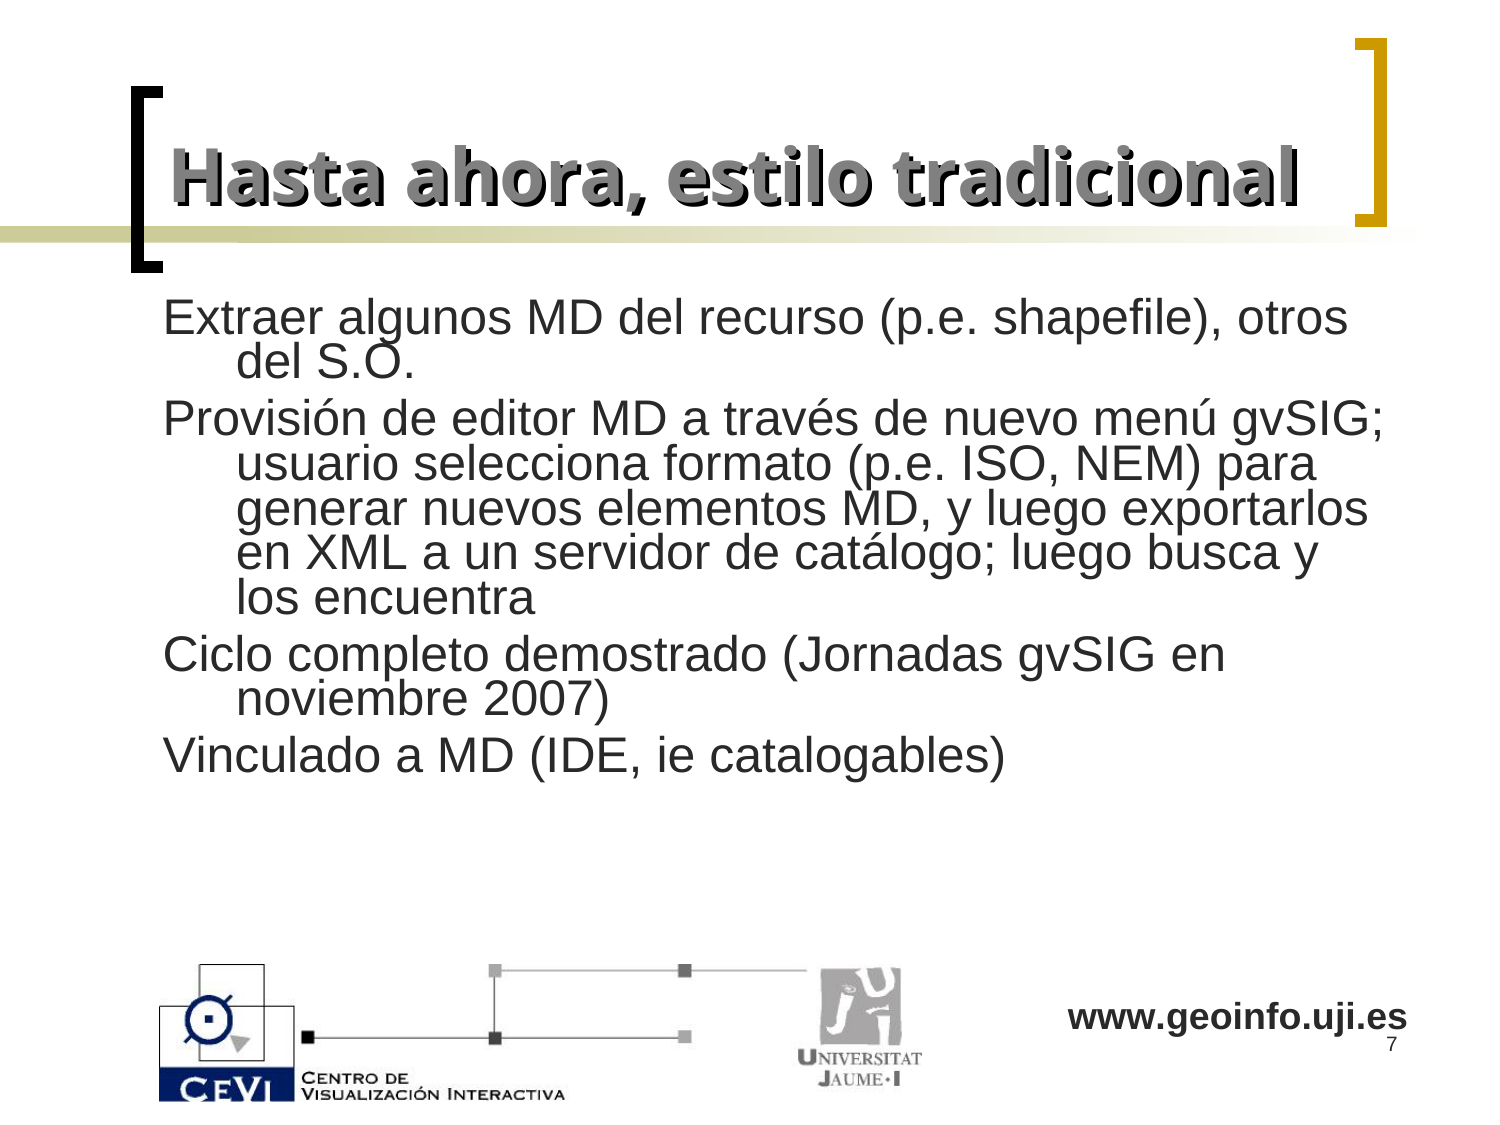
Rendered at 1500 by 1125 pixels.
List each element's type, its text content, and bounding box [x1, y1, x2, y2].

list Extraer algunos MD del recurso (p.e. shapefile), otros del S.O. Provisión de editor MD a través de nuevo menú gvSIG; usuario selecciona formato (p.e. ISO, NEM) para generar nuevos elementos MD, y luego exportarlos en XML a un servidor de catálogo; luego busca y los encuentra Ciclo completo demostrado (Jornadas gvSIG en noviembre 2007) Vinculado a MD (IDE, ie catalogables) [147, 290, 1405, 966]
title Hasta ahora, estilo tradicional [152, 15, 1328, 232]
picture [159, 966, 922, 1102]
